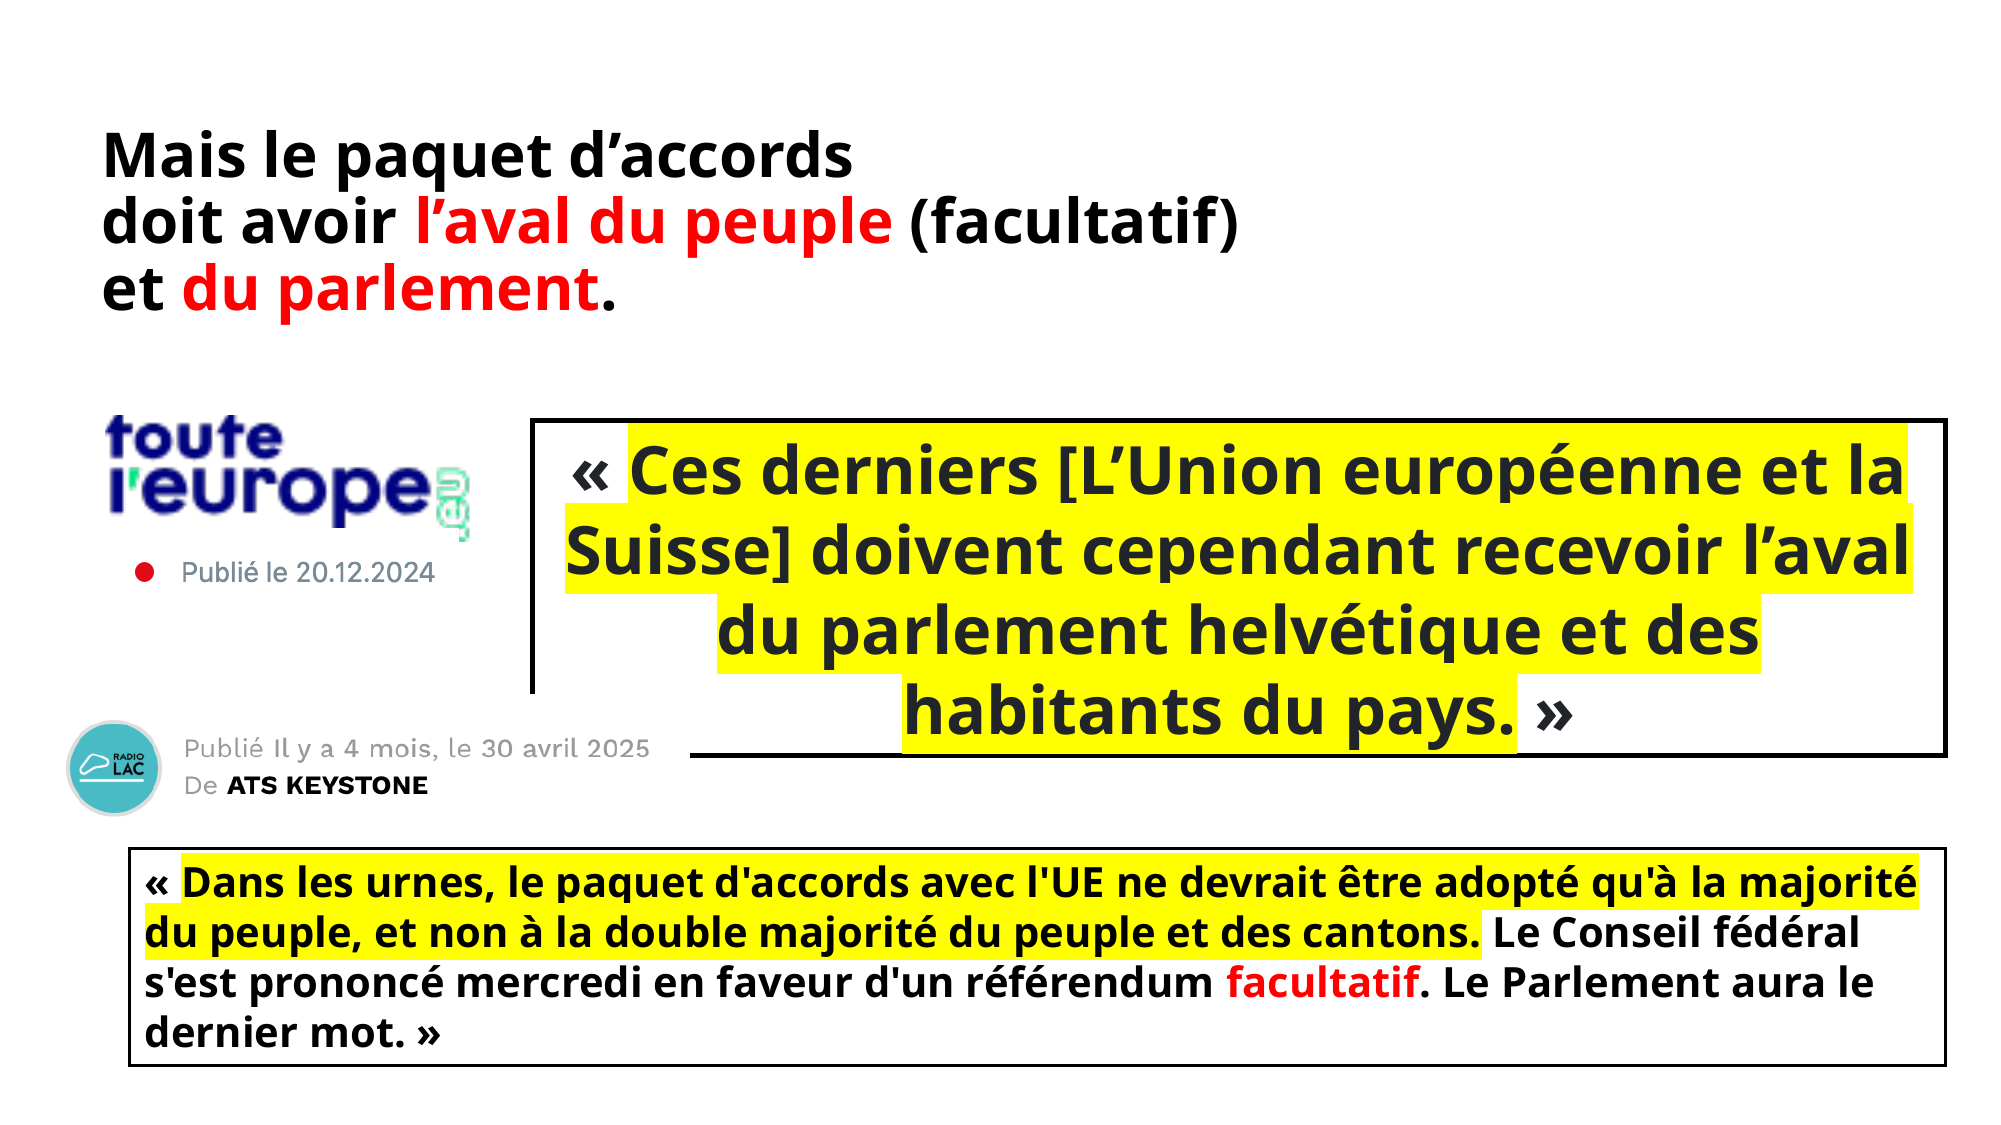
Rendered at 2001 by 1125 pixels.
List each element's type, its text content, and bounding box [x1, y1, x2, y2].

picture [31, 694, 690, 847]
picture [105, 415, 473, 595]
title Mais le paquet d’accords doit avoir l’aval du peuple (facultatif) et du parlement. [86, 114, 1946, 333]
text_box « Dans les urnes, le paquet d'accords avec l'UE ne devrait être adopté qu'à la majorité du peuple, et non à la double majorité du peuple et des cantons. Le Conseil fédéral s'est prononcé mercredi en faveur d'un référendum facultatif. Le Parlement aura le dernier mot. » [129, 848, 1946, 1066]
text_box « Ces derniers [L’Union européenne et la Suisse] doivent cependant recevoir l’aval du parlement helvétique et des habitants du pays. » [532, 420, 1946, 678]
